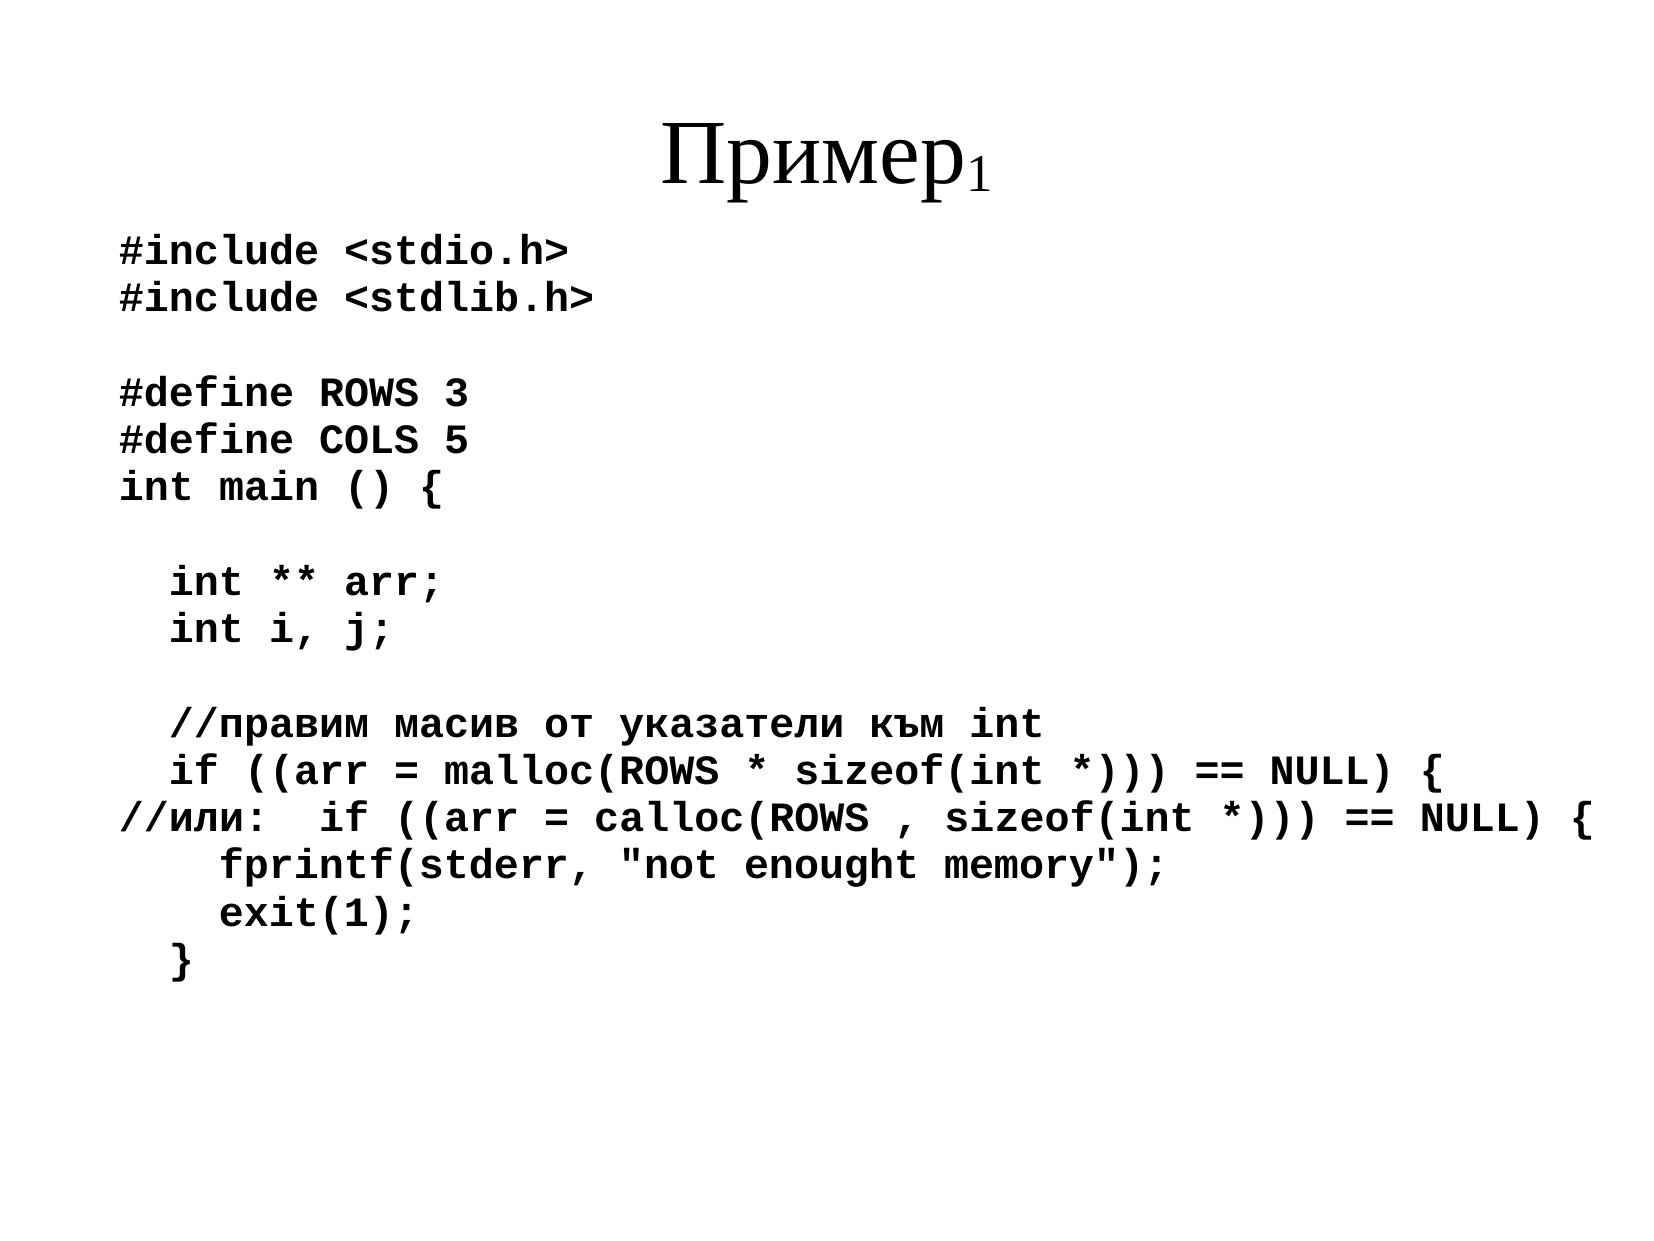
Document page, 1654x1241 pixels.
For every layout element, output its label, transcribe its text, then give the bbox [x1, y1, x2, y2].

title Пример1 [82, 49, 1571, 257]
text_box #include <stdio.h> #include <stdlib.h> #define ROWS 3 #define COLS 5 int main () { int ** arr; int i, j; //правим масив от указатели към int if ((arr = malloc(ROWS * sizeof(int *))) == NULL) { //или: if ((arr = calloc(ROWS , sizeof(int *))) == NULL) { fprintf(stderr, "not enought memory"); exit(1); } [104, 222, 1636, 1002]
